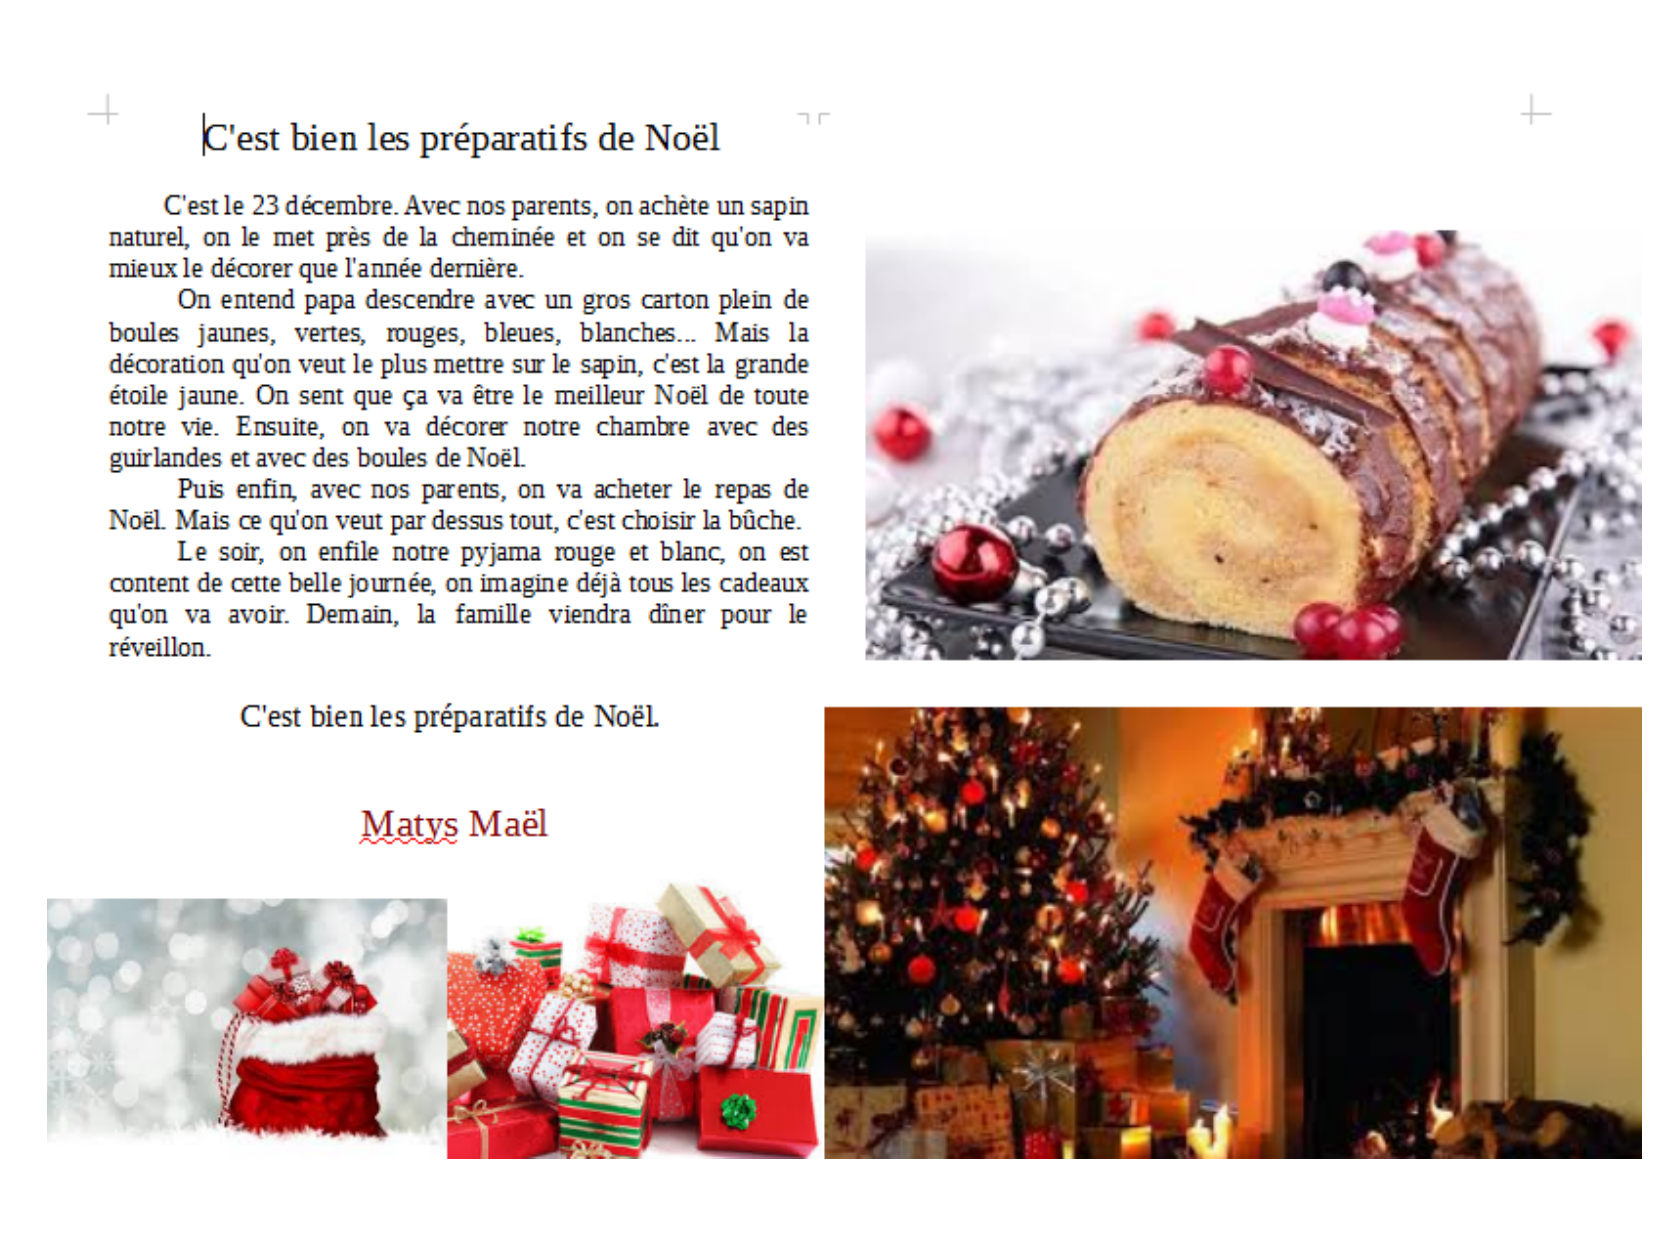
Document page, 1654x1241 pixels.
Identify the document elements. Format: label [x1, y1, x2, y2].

picture [47, 47, 1642, 1159]
